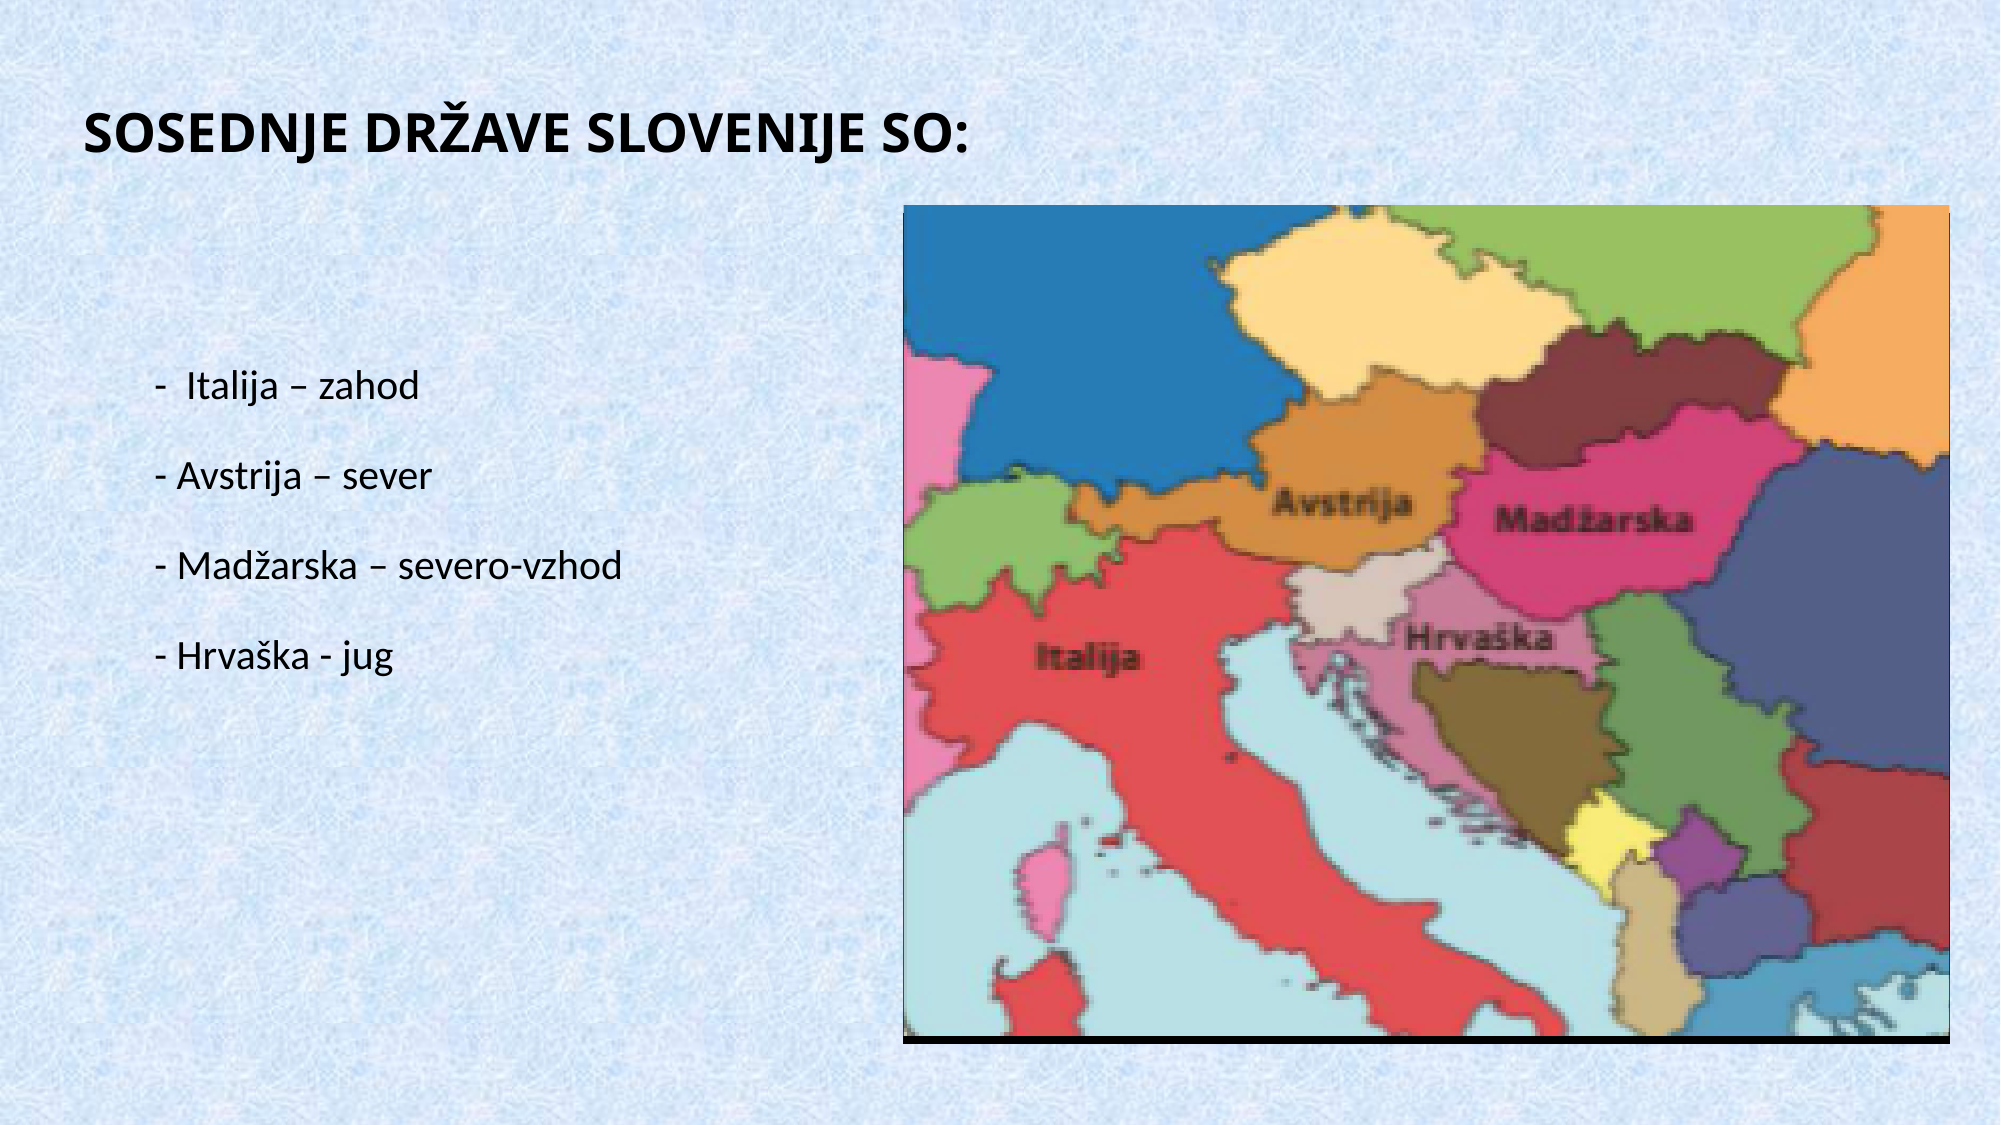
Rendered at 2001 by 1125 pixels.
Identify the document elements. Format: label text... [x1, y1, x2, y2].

picture [903, 205, 1950, 1036]
text_box - Italija – zahod - Avstrija – sever - Madžarska – severo-vzhod - Hrvaška - jug [139, 306, 694, 723]
title SOSEDNJE DRŽAVE SLOVENIJE SO: [68, 59, 1863, 278]
